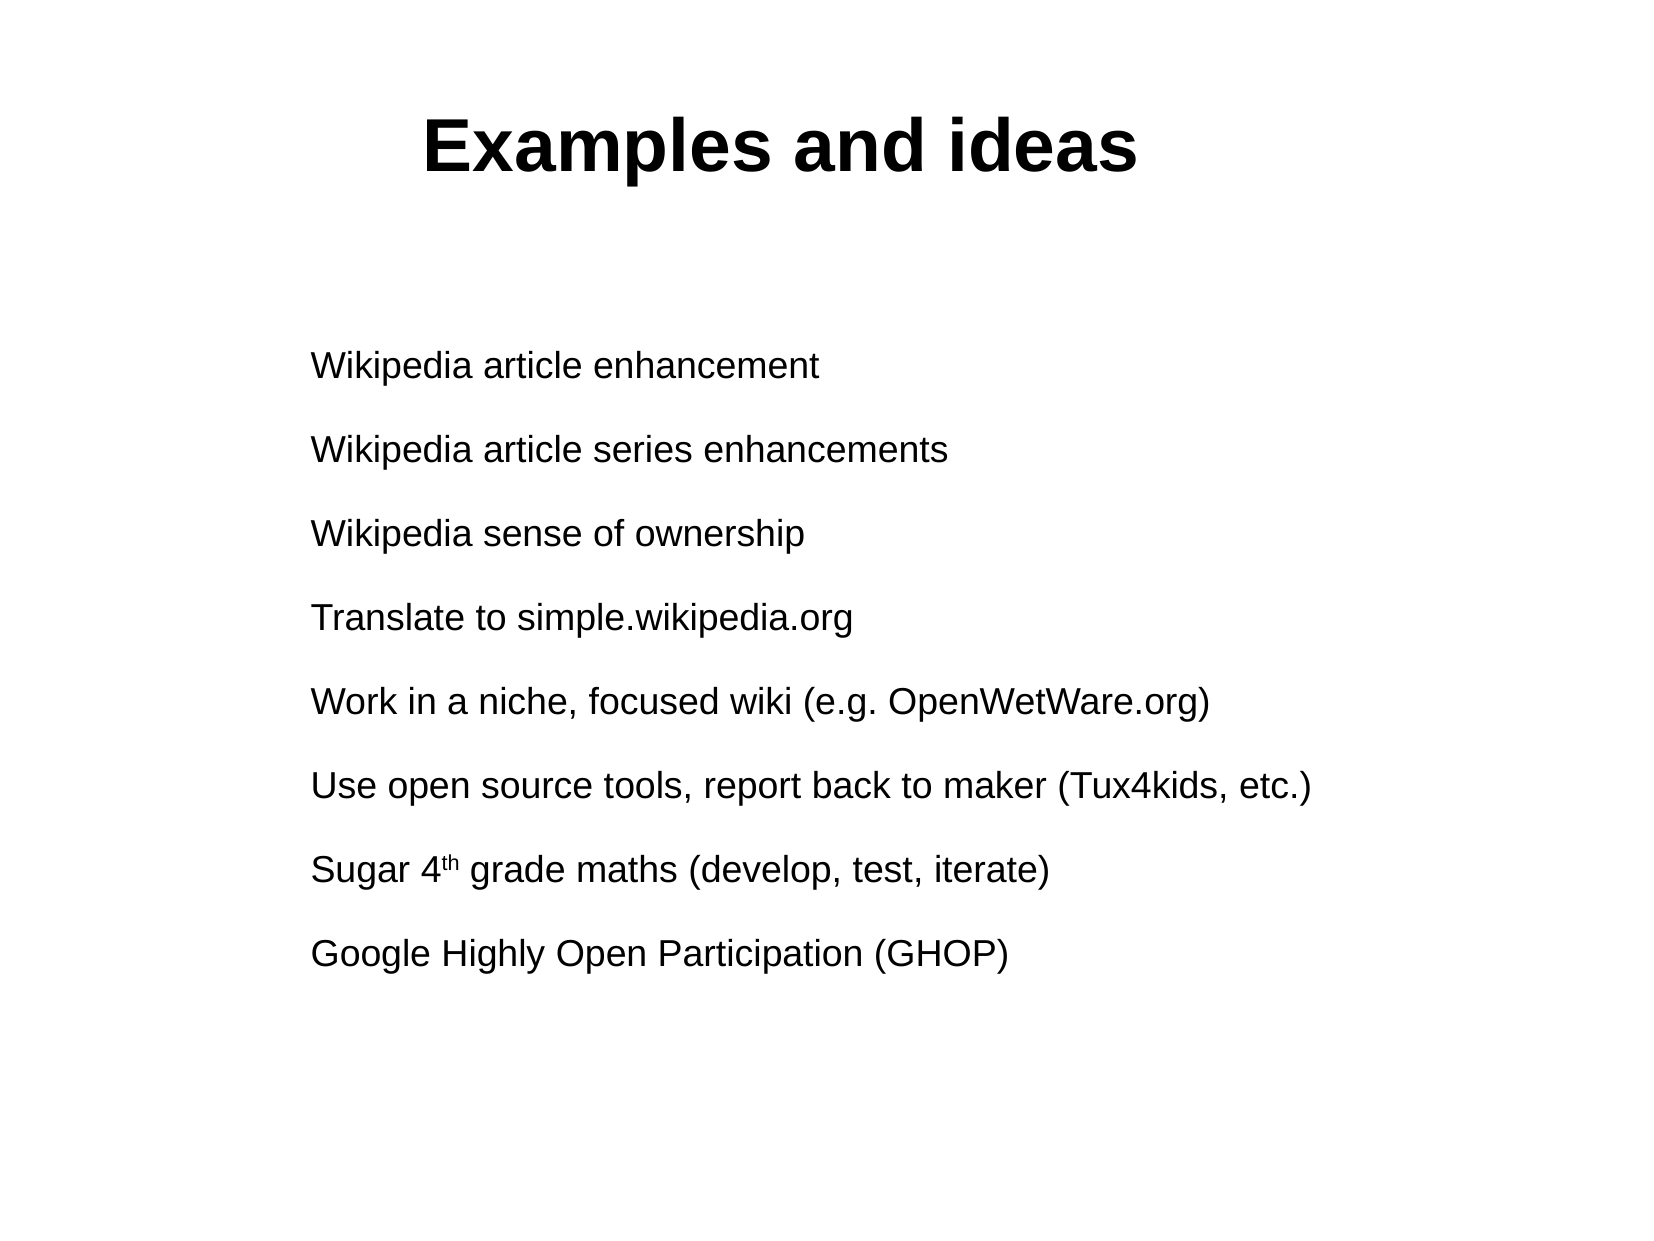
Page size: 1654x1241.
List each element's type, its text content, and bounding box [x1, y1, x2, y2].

text_box [808, 404, 839, 475]
text_box Wikipedia article enhancement Wikipedia article series enhancements Wikipedia sense of ownership Translate to simple.wikipedia.org Work in a niche, focused wiki (e.g. OpenWetWare.org) Use open source tools, report back to maker (Tux4kids, etc.) Sugar 4th grade maths (develop, test, iterate) Google Highly Open Participation (GHOP) [295, 337, 1329, 1026]
text_box Examples and ideas [408, 96, 1186, 196]
